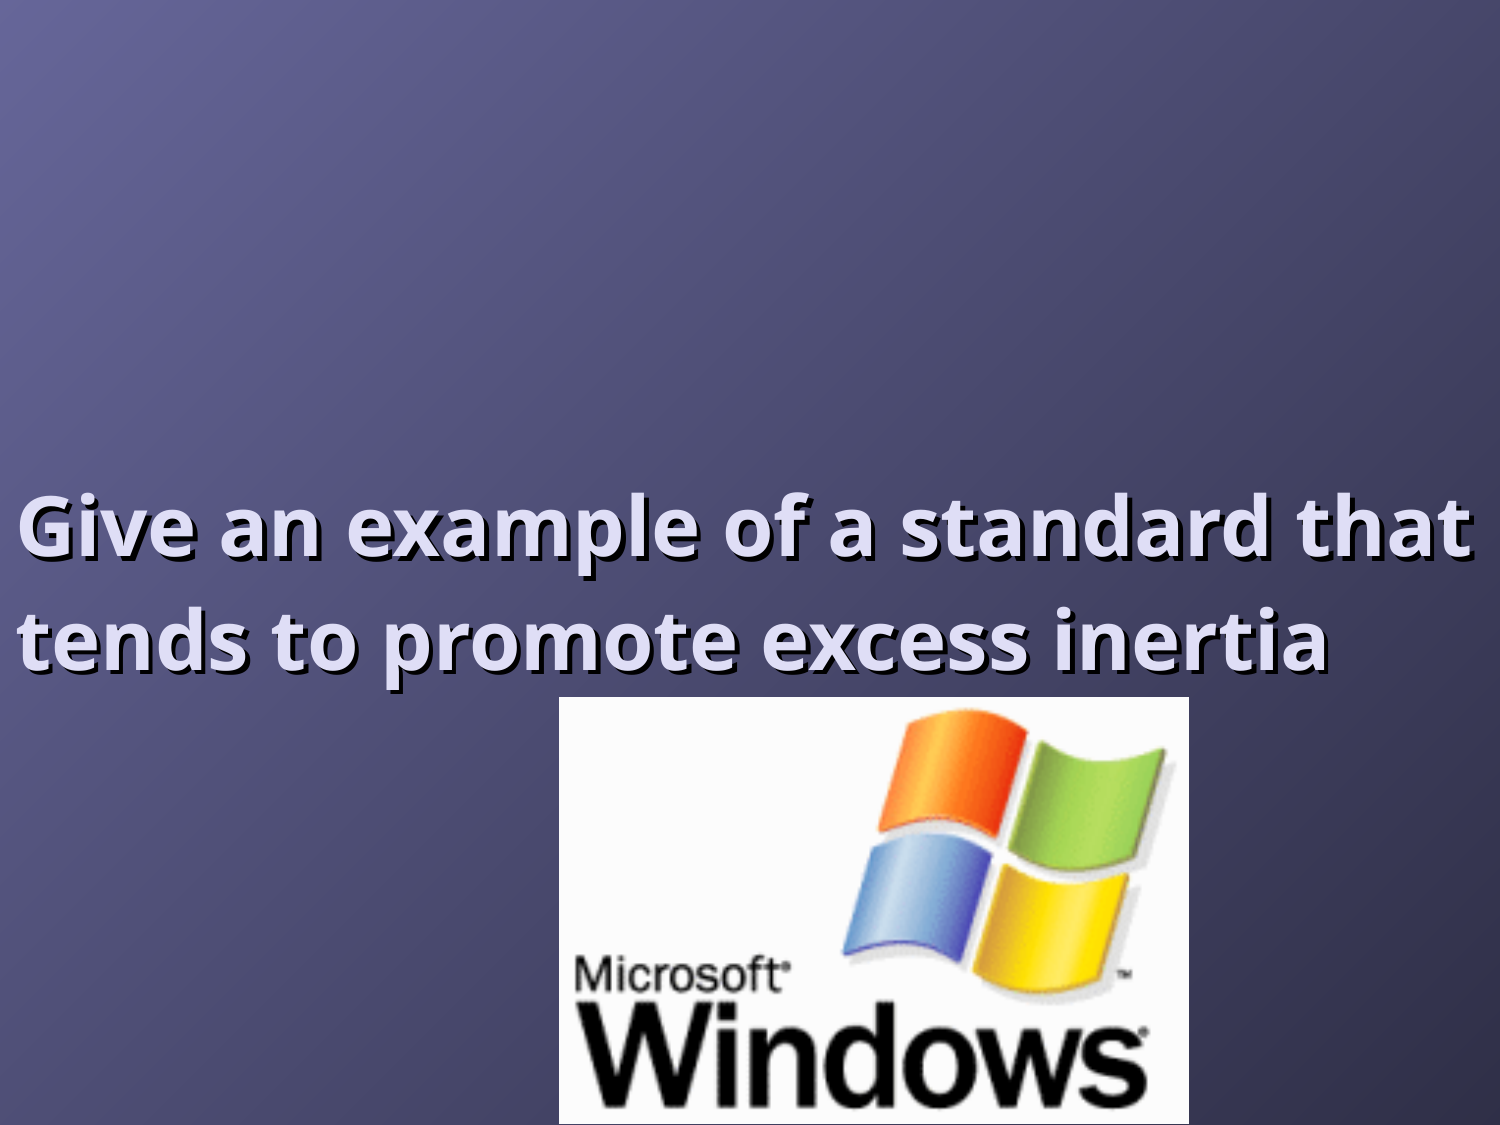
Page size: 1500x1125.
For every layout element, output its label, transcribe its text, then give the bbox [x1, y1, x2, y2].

title Give an example of a standard that tends to promote excess inertia [0, 473, 1500, 689]
picture [559, 697, 1189, 1124]
